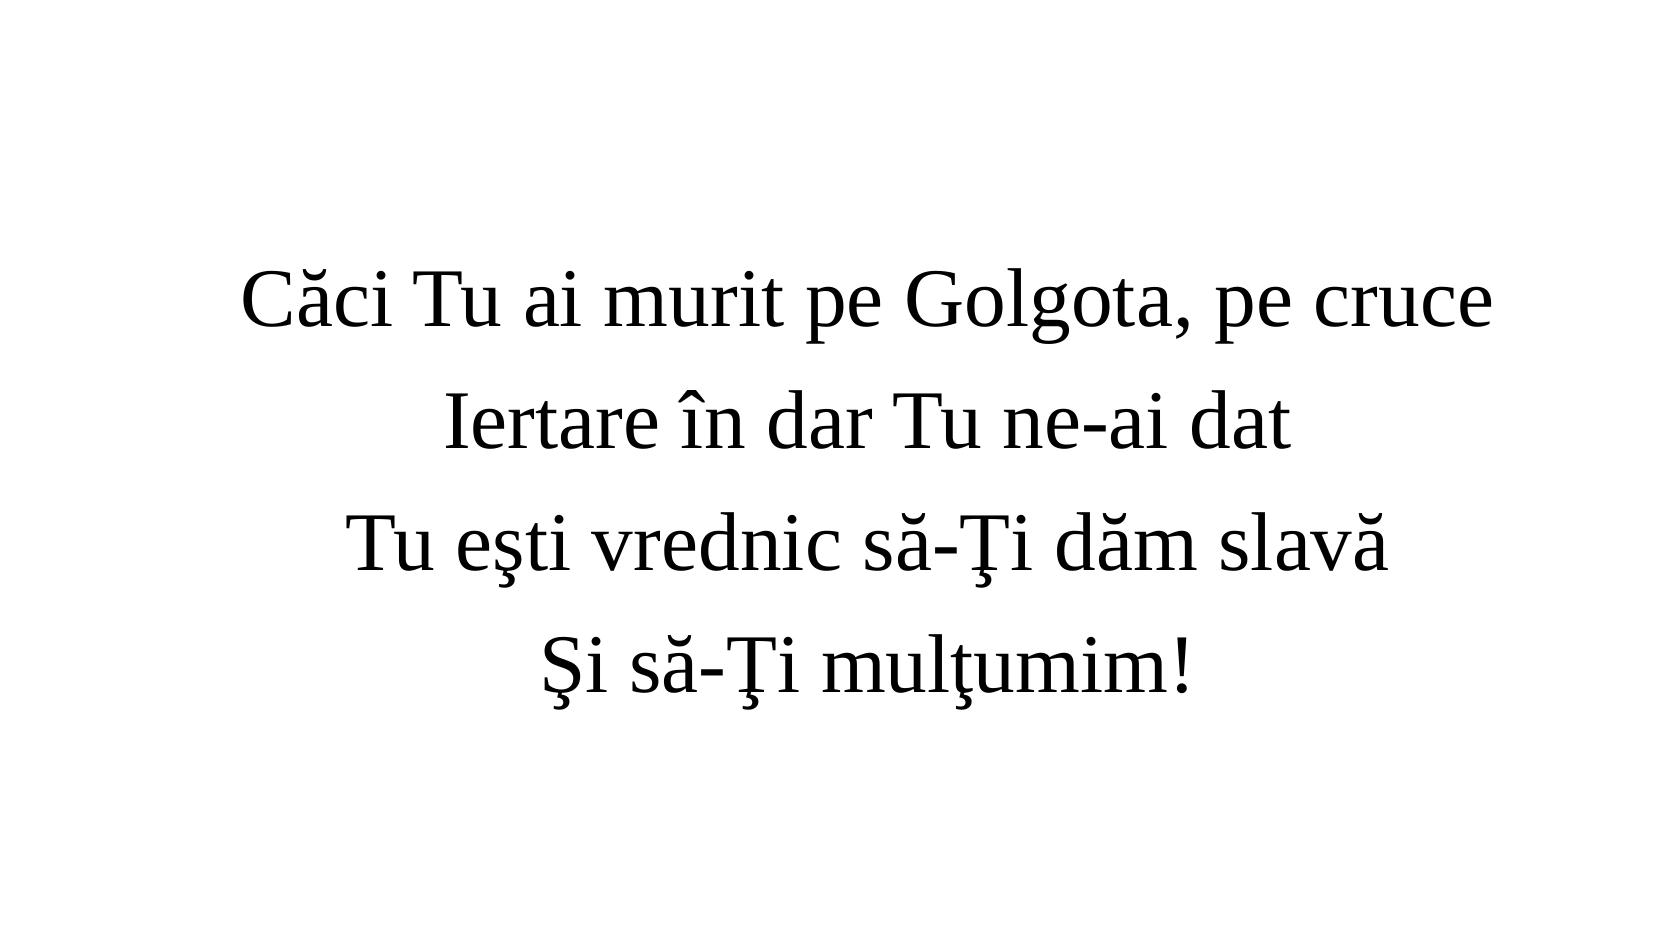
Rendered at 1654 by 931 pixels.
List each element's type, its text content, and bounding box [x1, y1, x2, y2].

subtitle Căci Tu ai murit pe Golgota, pe cruce Iertare în dar Tu ne-ai dat Tu eşti vrednic să-Ţi dăm slavă Şi să-Ţi mulţumim! [153, 239, 1583, 713]
